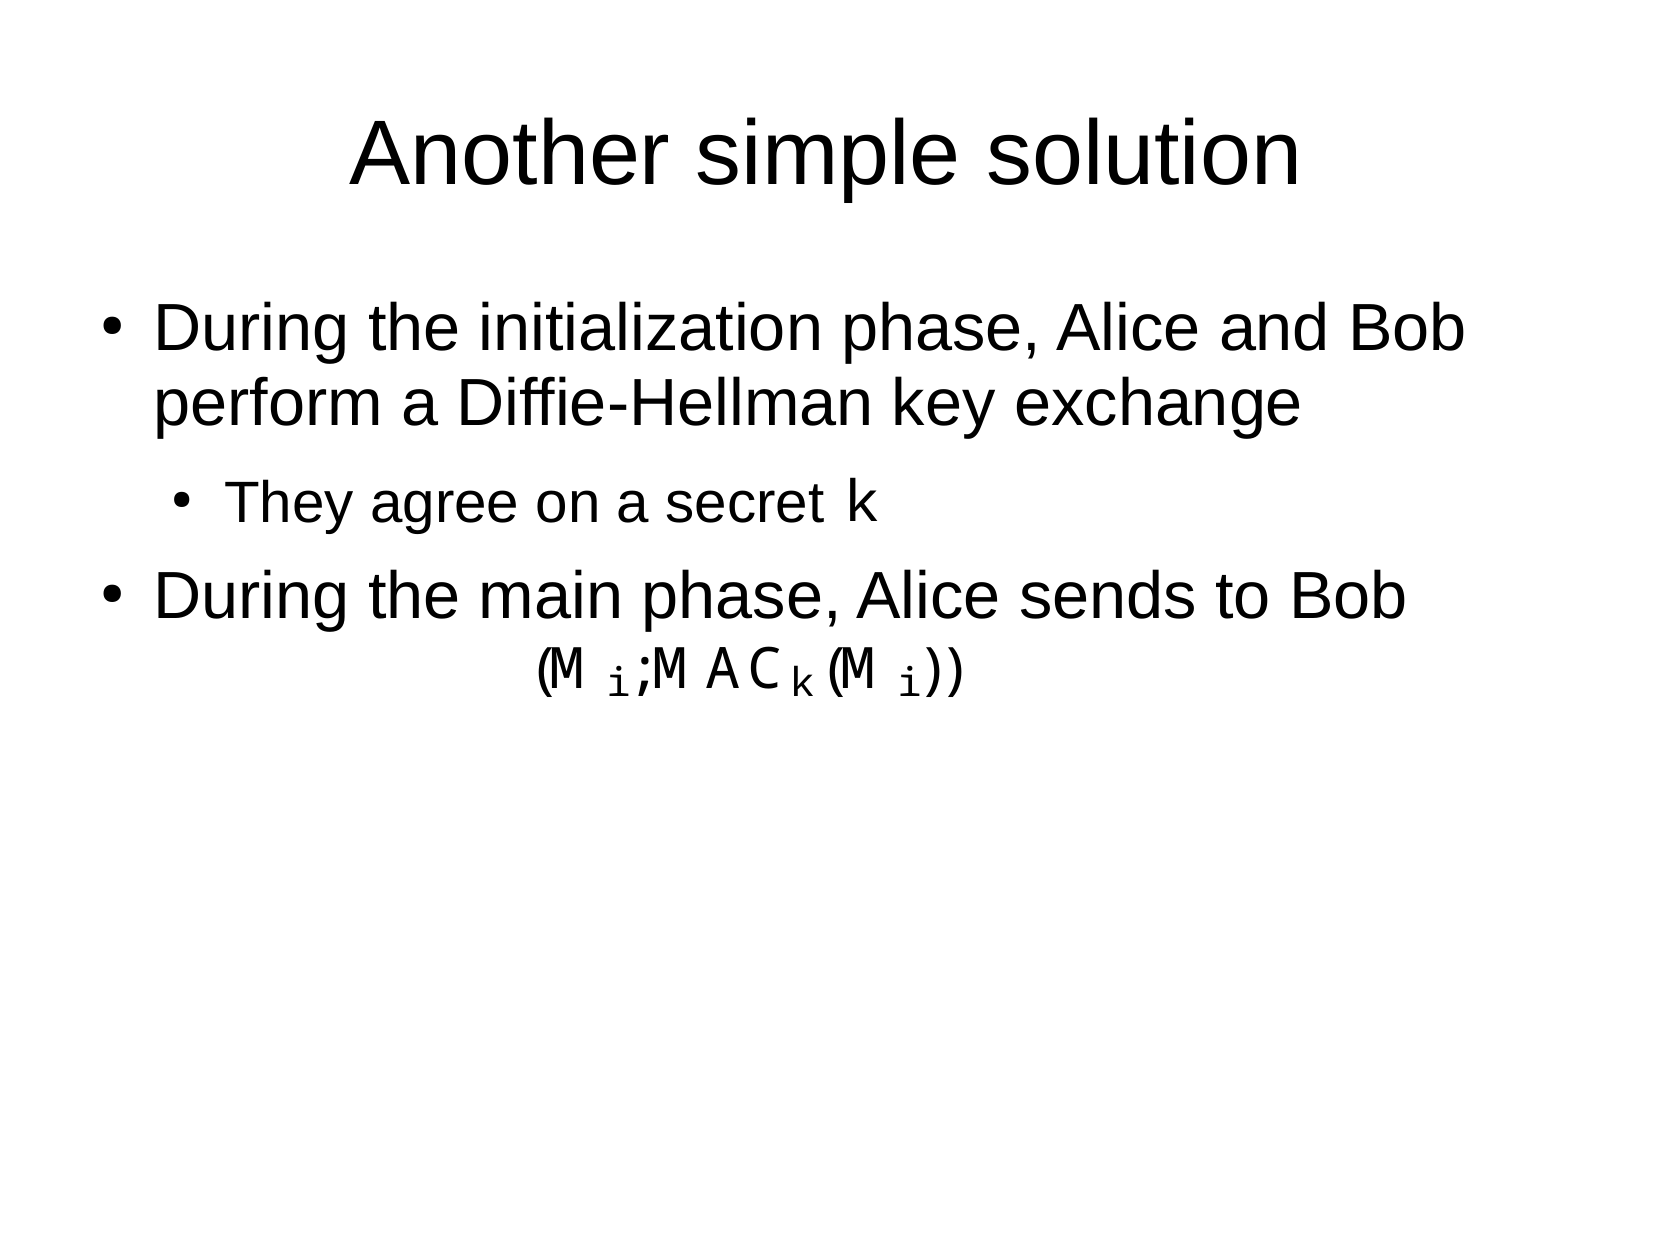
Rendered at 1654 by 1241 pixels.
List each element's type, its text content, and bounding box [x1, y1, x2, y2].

title Another simple solution [82, 56, 1571, 250]
picture [840, 477, 893, 530]
list During the initialization phase, Alice and Bob perform a Diffie-Hellman key exchange They agree on a secret During the main phase, Alice sends to Bob [82, 290, 1571, 1109]
picture [523, 639, 968, 709]
